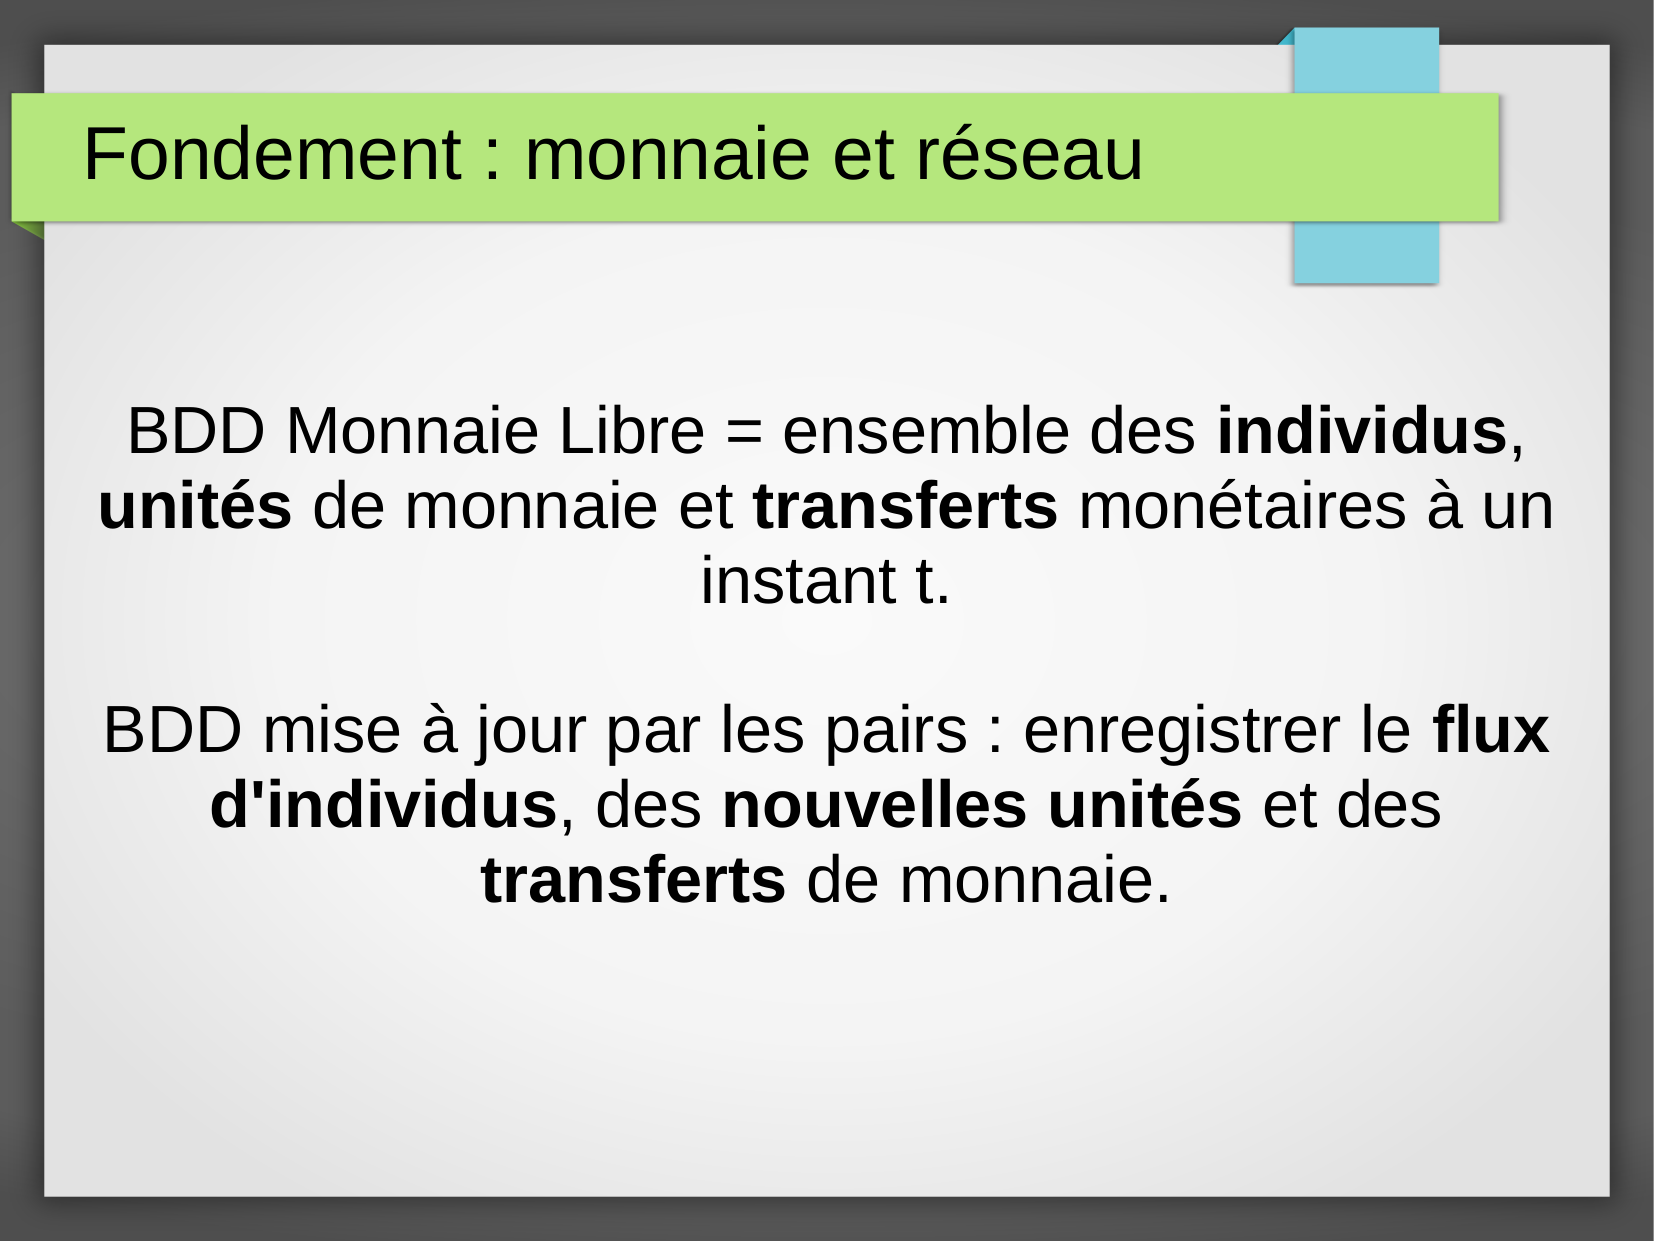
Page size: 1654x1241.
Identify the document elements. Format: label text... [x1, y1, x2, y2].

title Fondement : monnaie et réseau [82, 94, 1264, 213]
subtitle BDD Monnaie Libre = ensemble des individus, unités de monnaie et transferts monétaires à un instant t. BDD mise à jour par les pairs : enregistrer le flux d'individus, des nouvelles unités et des transferts de monnaie. [82, 295, 1571, 1015]
picture [0, 0, 1654, 1241]
